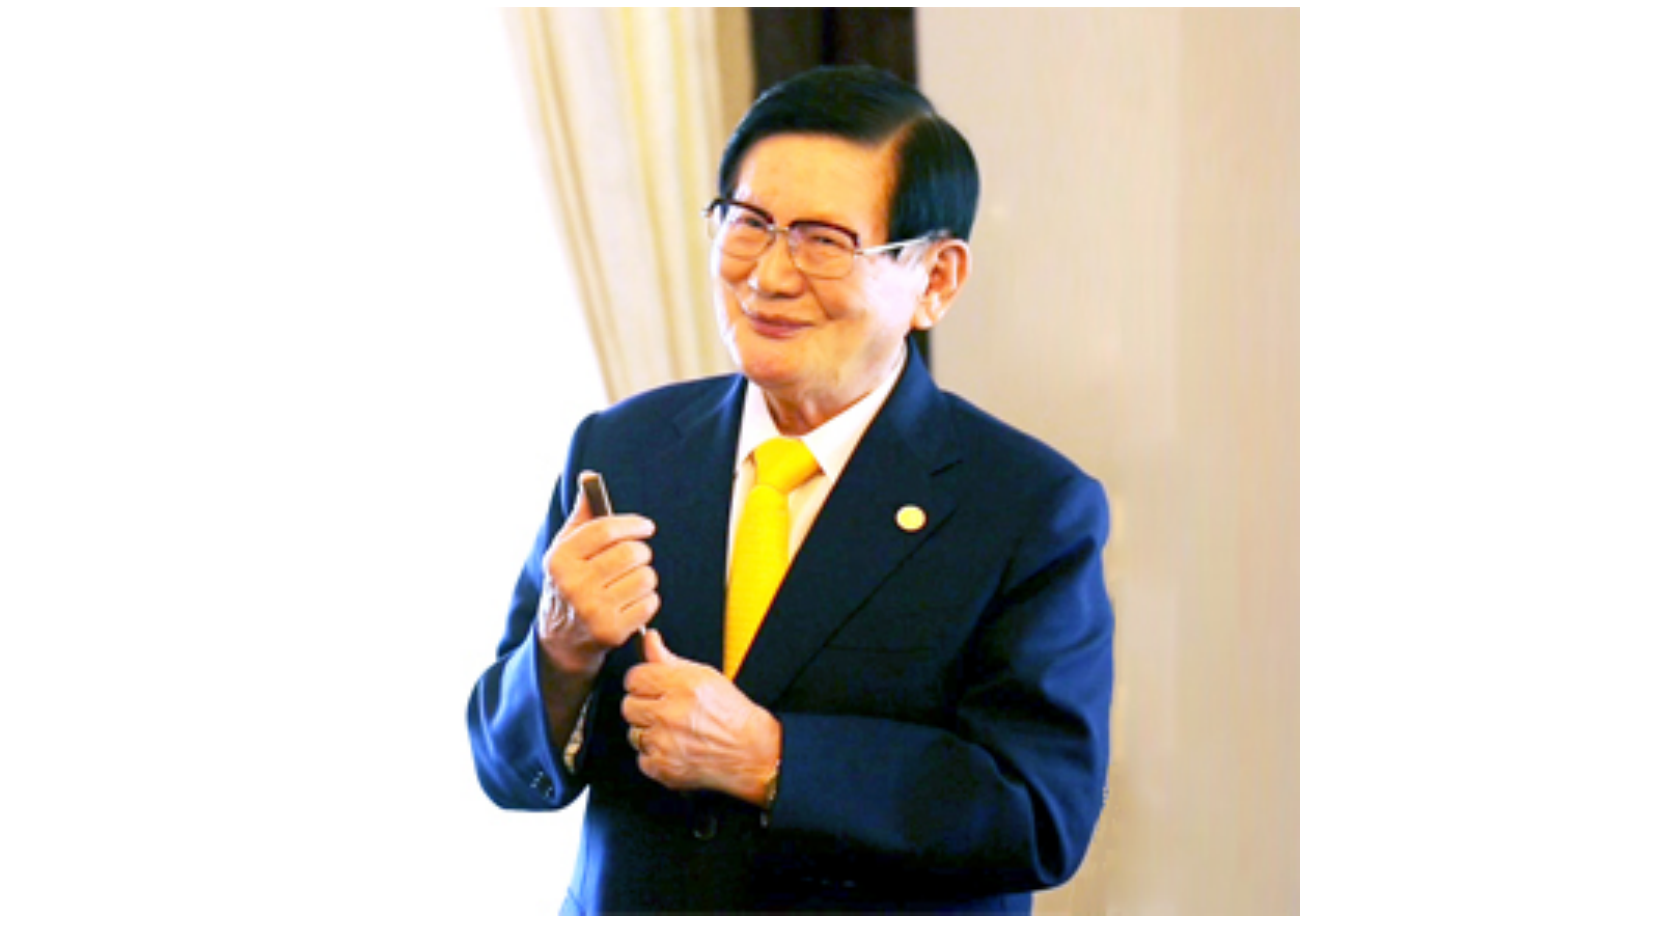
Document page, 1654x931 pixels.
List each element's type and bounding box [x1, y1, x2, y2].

picture [413, 7, 1300, 916]
